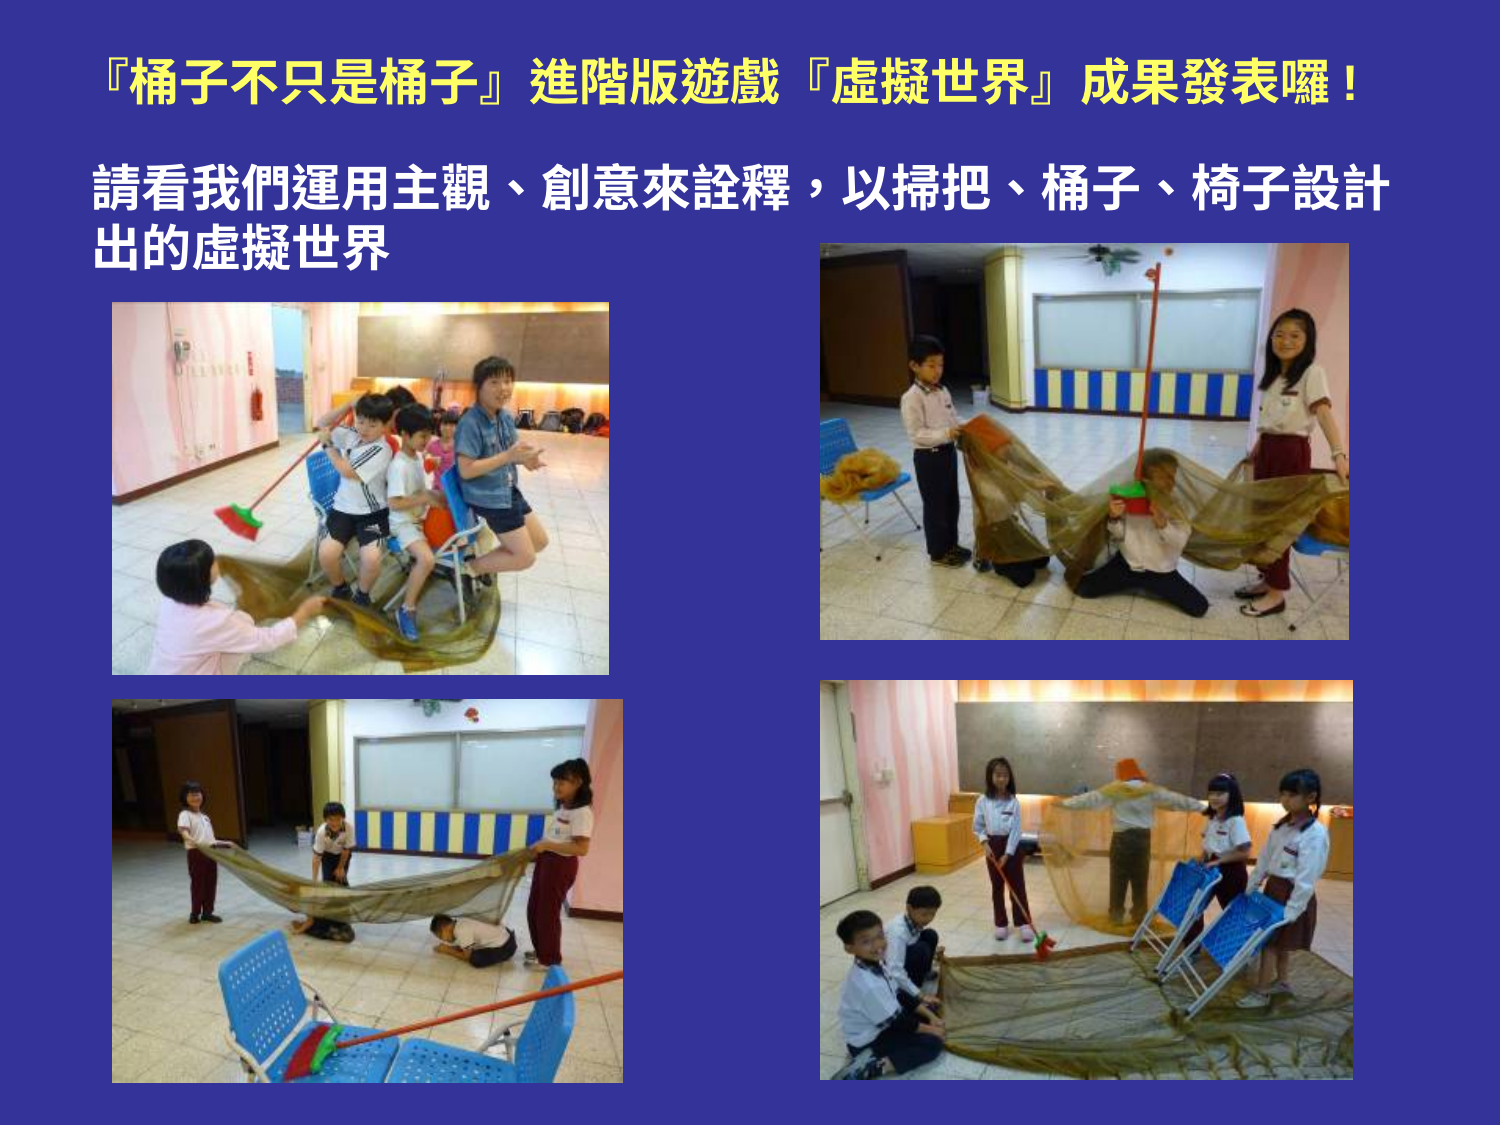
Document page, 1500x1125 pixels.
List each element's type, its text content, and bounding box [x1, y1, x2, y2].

picture [112, 699, 623, 1083]
picture [820, 680, 1353, 1080]
picture [820, 243, 1349, 640]
picture [112, 302, 609, 675]
text_box 請看我們運用主觀、創意來詮釋，以掃把、桶子、椅子設計出的虛擬世界 [76, 148, 1412, 284]
text_box 『桶子不只是桶子』進階版遊戲『虛擬世界』成果發表囉! [65, 43, 1374, 118]
